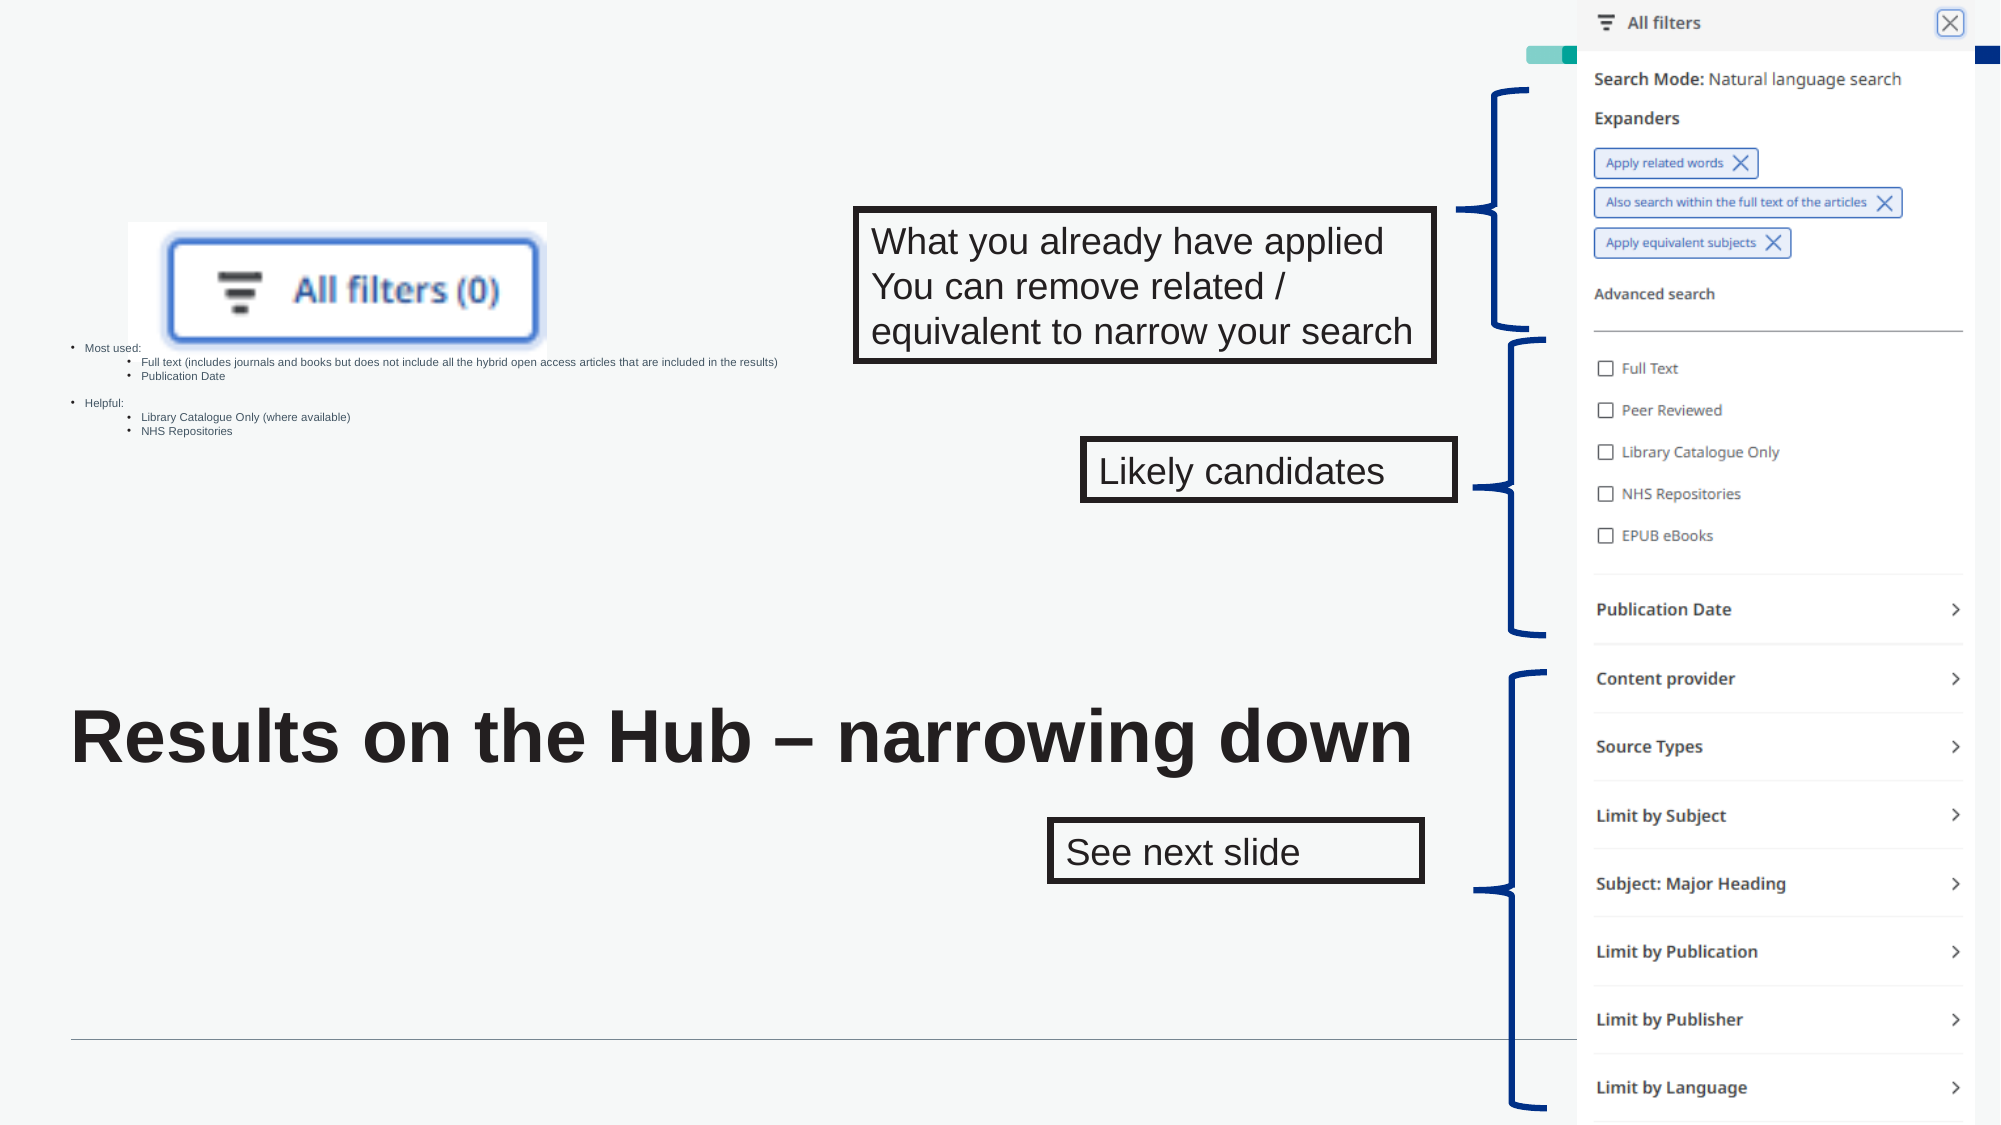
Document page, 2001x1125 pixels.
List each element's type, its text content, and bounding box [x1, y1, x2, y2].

picture [128, 222, 547, 362]
picture [1577, 0, 1975, 1125]
text_box Likely candidates [1083, 439, 1455, 500]
text_box What you already have applied You can remove related / equivalent to narrow your search [856, 209, 1435, 362]
list Most used: Full text (includes journals and books but does not include all the hybrid open access articles that are included in the results) Publication Date Helpful: Library Catalogue Only (where available) NHS Repositories [67, 416, 997, 1005]
title Results on the Hub – narrowing down [70, 70, 1577, 213]
text_box See next slide [1050, 820, 1422, 881]
